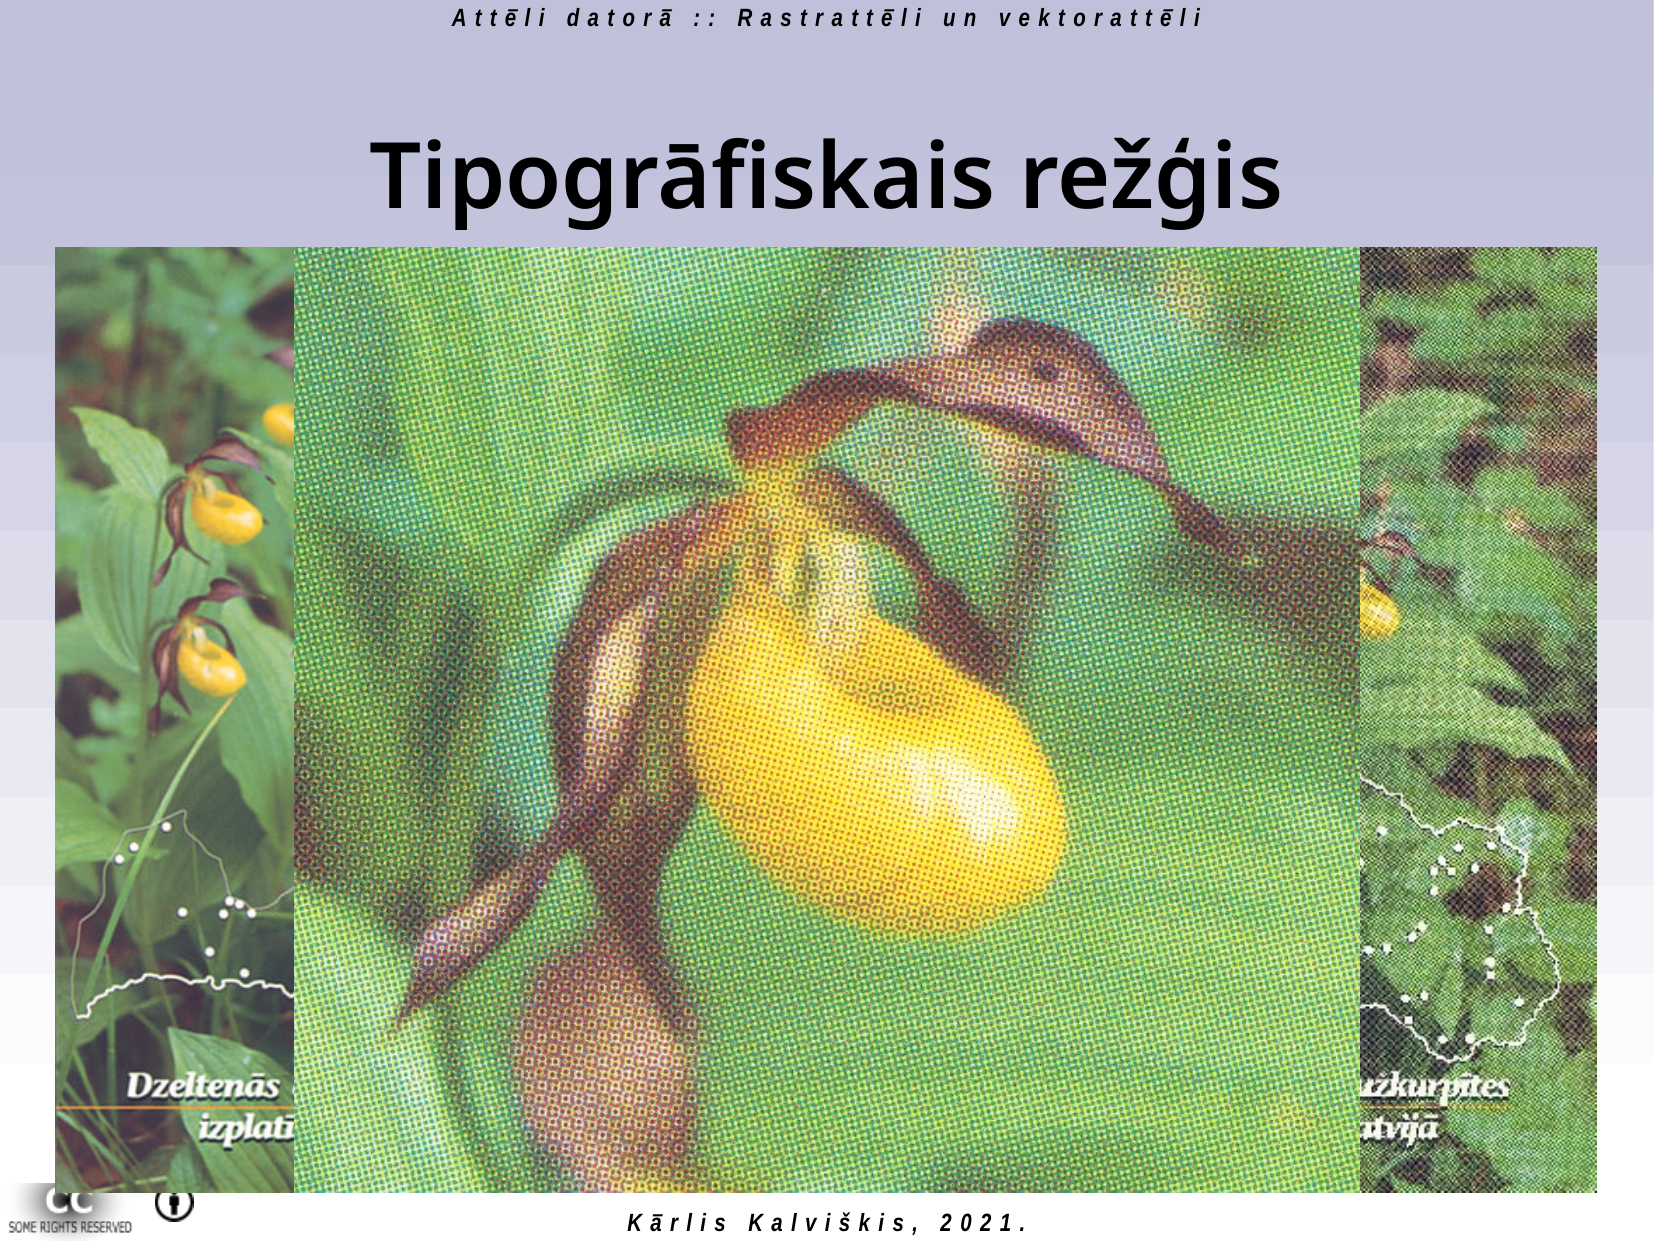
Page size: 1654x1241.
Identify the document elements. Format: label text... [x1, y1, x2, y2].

picture [0, 0, 1654, 1241]
title Tipogrāfiskais režģis [29, 49, 1625, 296]
